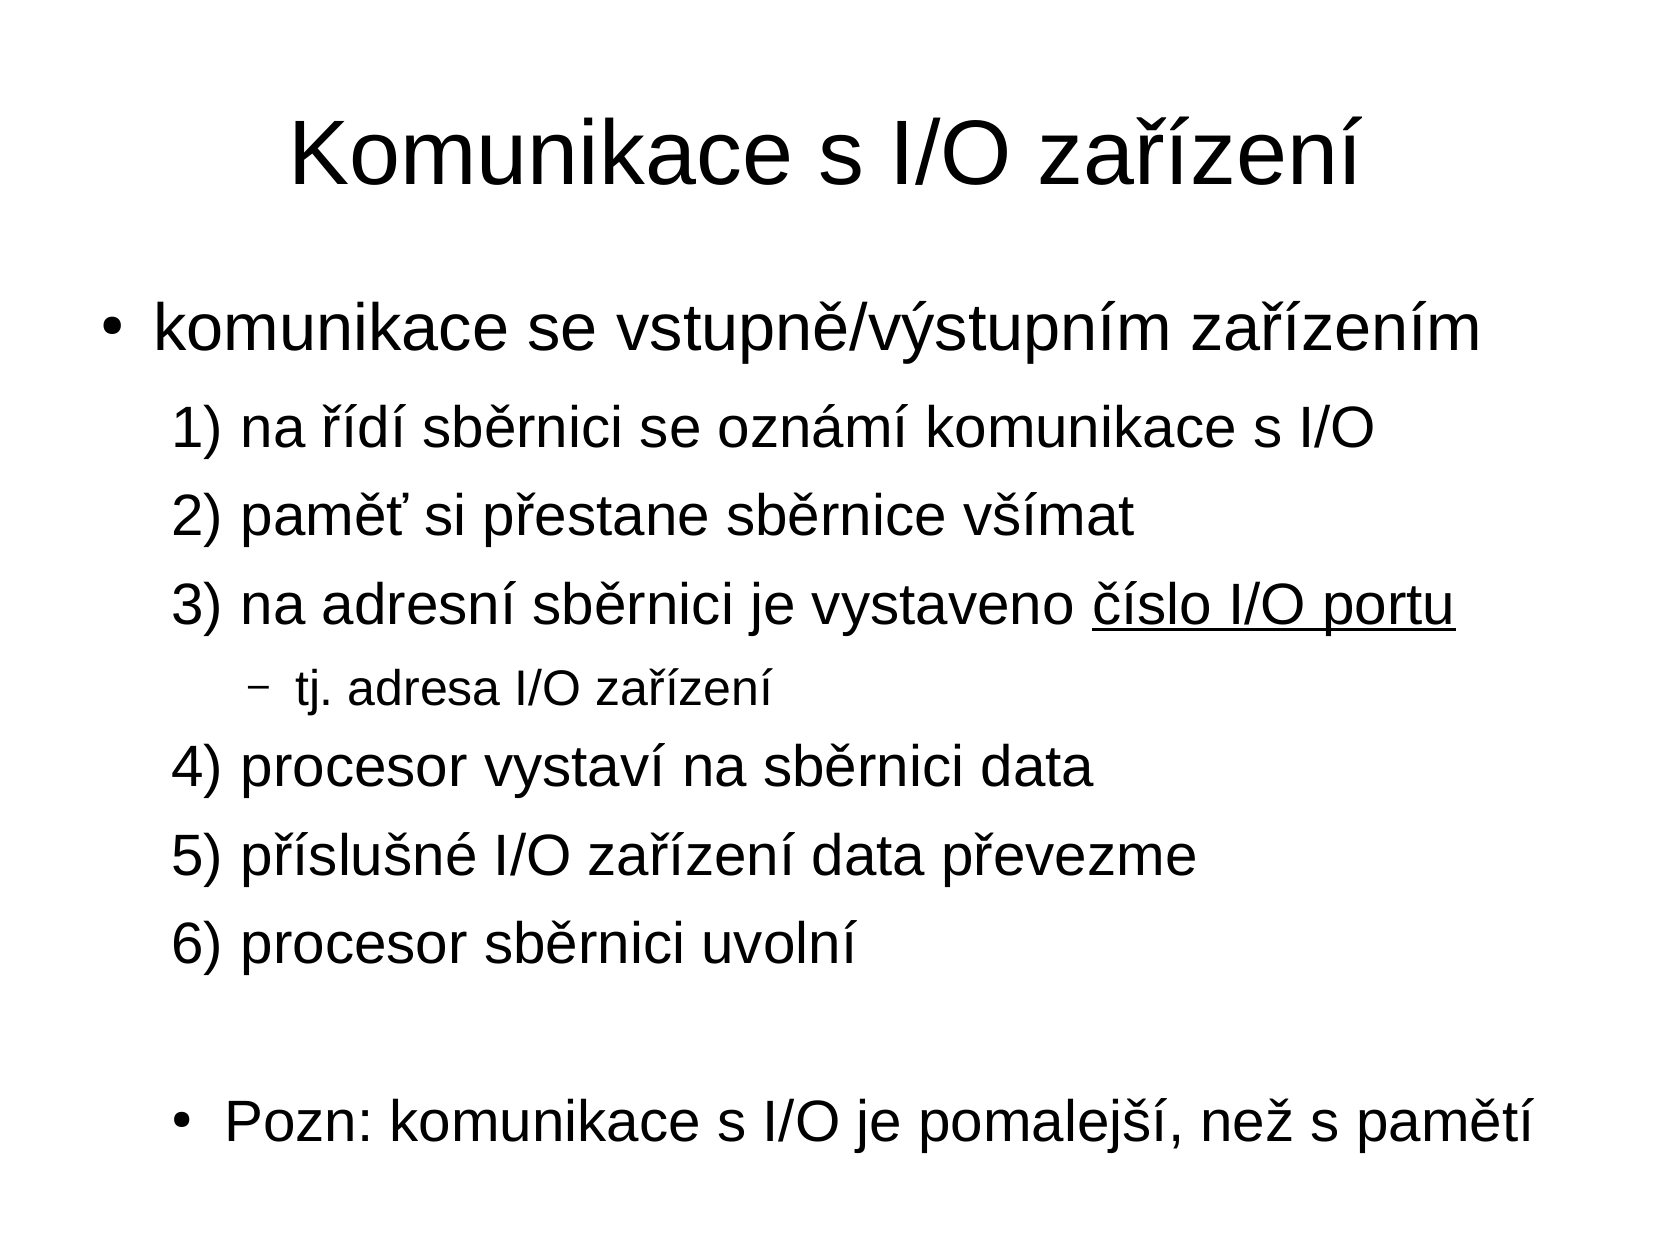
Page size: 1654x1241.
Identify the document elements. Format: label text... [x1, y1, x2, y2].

title Komunikace s I/O zařízení [82, 49, 1571, 257]
list komunikace se vstupně/výstupním zařízením na řídí sběrnici se oznámí komunikace s I/O paměť si přestane sběrnice všímat na adresní sběrnici je vystaveno číslo I/O portu tj. adresa I/O zařízení procesor vystaví na sběrnici data příslušné I/O zařízení data převezme procesor sběrnici uvolní Pozn: komunikace s I/O je pomalejší, než s pamětí [82, 290, 1571, 1154]
